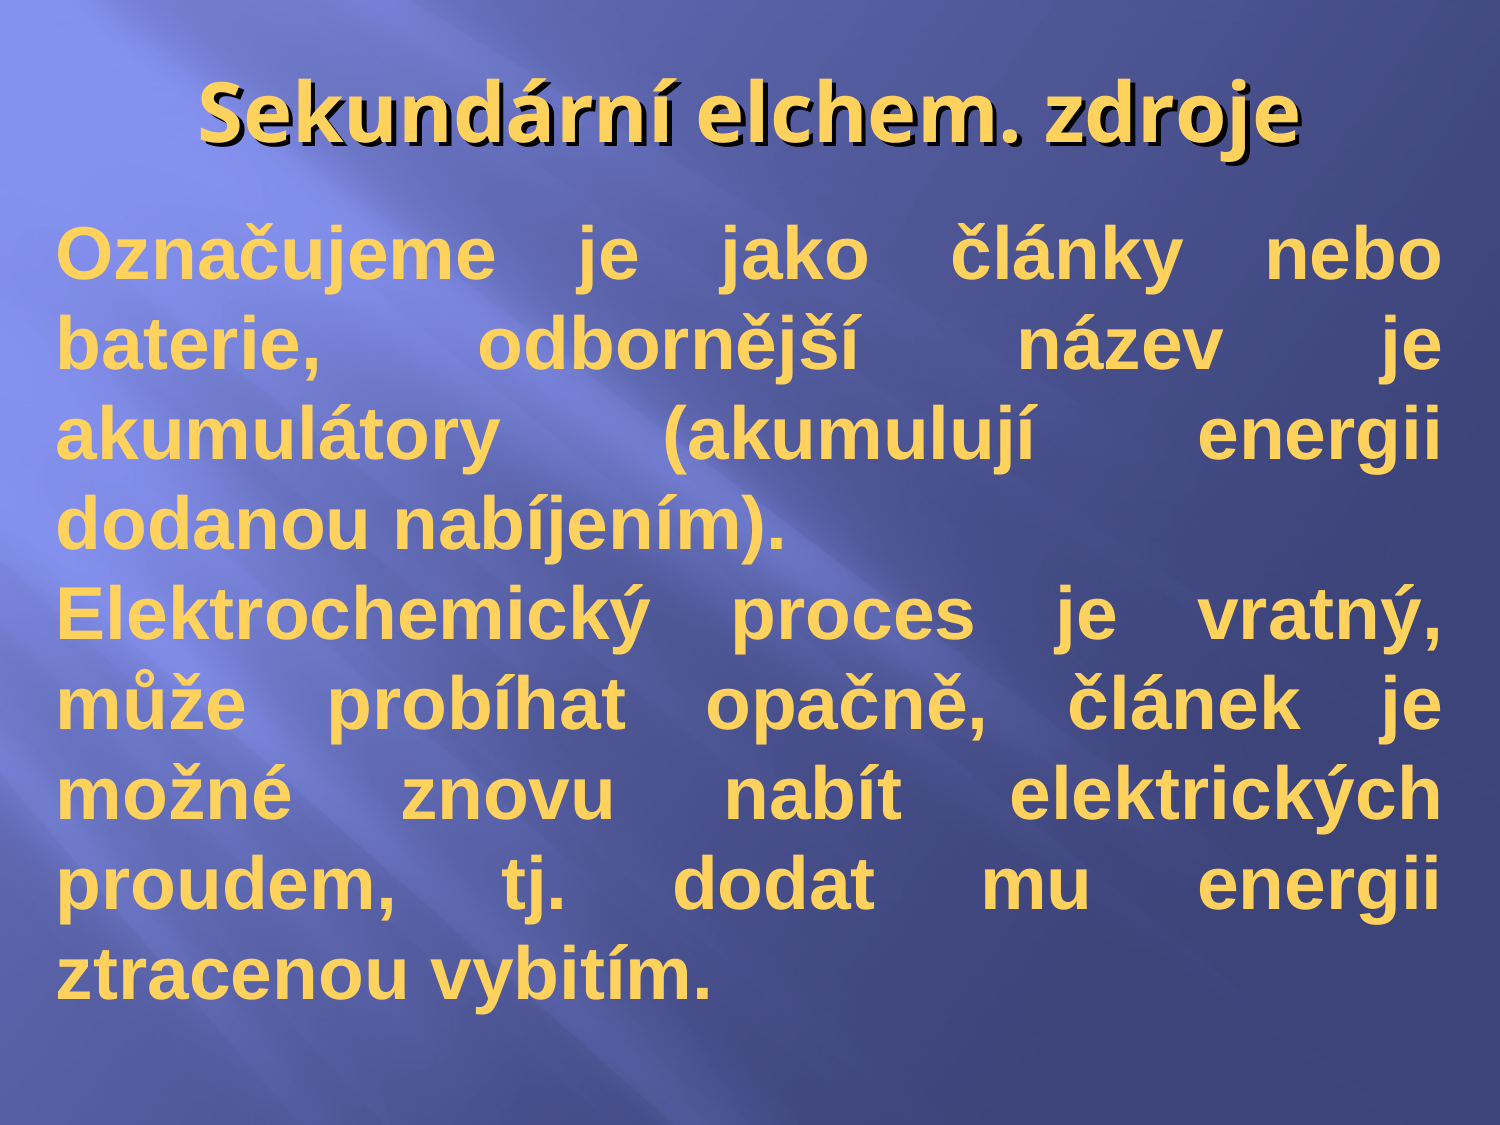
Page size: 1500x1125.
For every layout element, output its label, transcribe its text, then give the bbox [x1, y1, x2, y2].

text_box Označujeme je jako články nebo baterie, odbornější název je akumulátory (akumulují energii dodanou nabíjením). Elektrochemický proces je vratný, může probíhat opačně, článek je možné znovu nabít elektrických proudem, tj. dodat mu energii ztracenou vybitím. [41, 172, 1459, 1047]
title Sekundární elchem. zdroje [64, 45, 1436, 172]
picture [0, 0, 1500, 1125]
